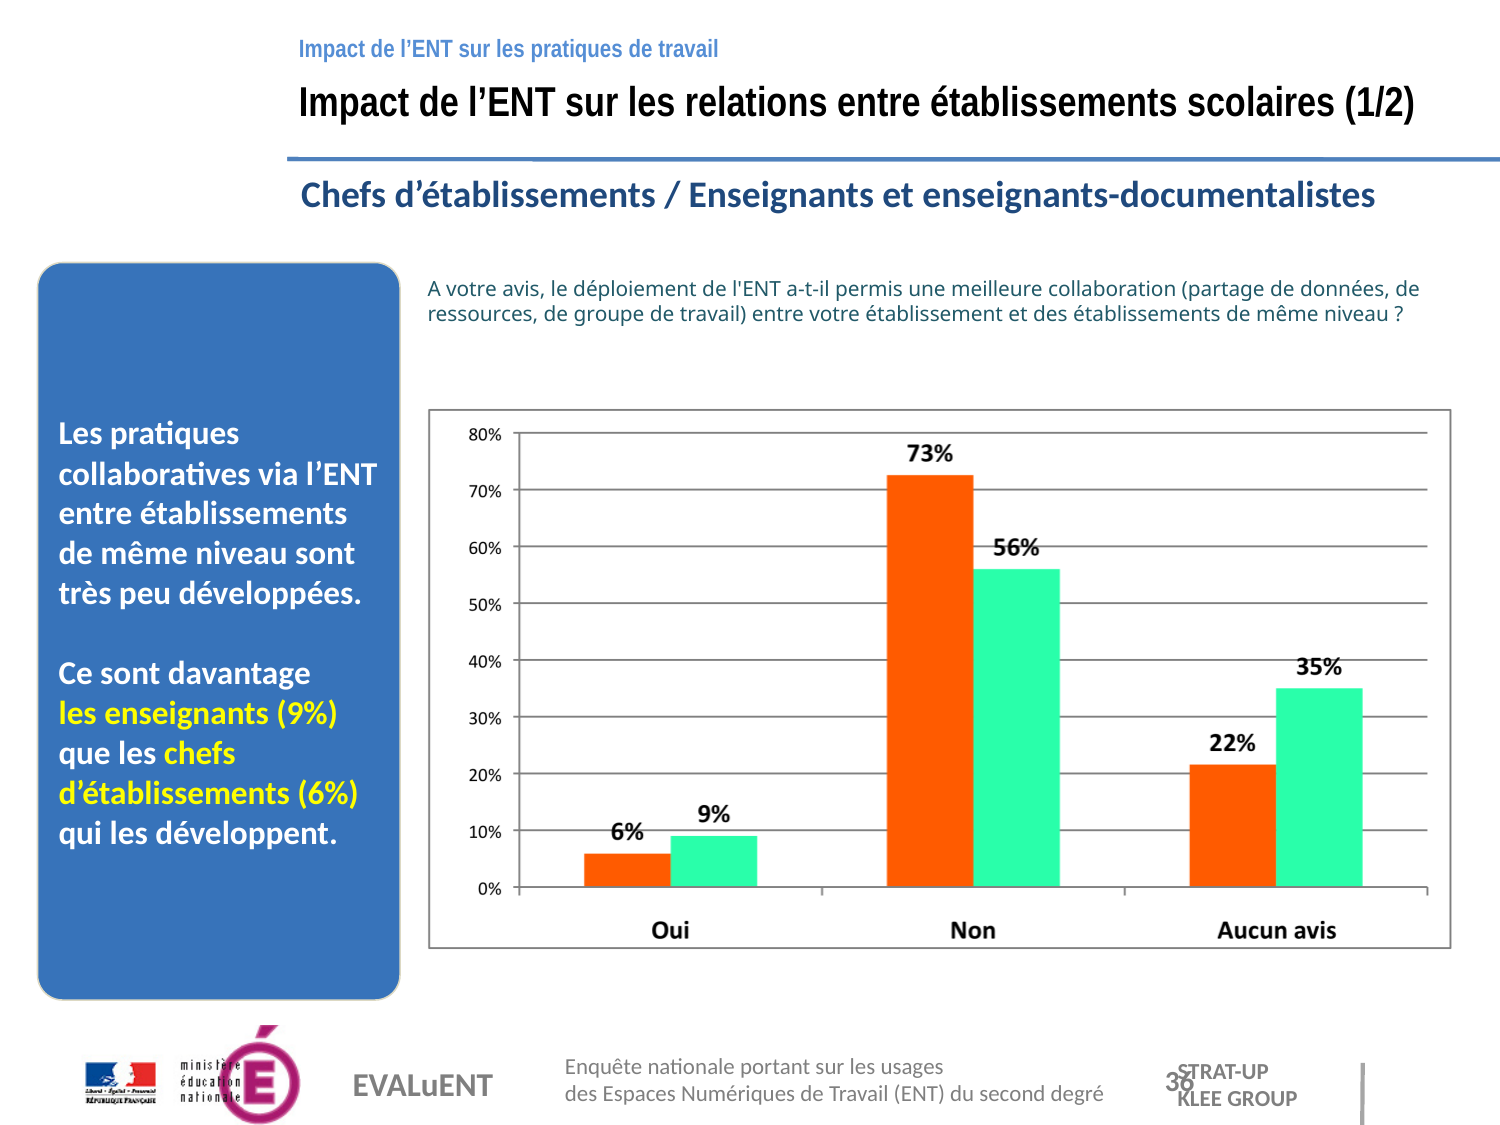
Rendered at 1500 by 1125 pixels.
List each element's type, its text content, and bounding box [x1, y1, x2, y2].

text_box Les pratiques collaboratives via l’ENT entre établissements de même niveau sont très peu développées. Ce sont davantage les enseignants (9%) que les chefs d’établissements (6%) qui les développent. [37, 262, 401, 1001]
text_box Chefs d’établissements / Enseignants et enseignants-documentalistes [286, 162, 1403, 224]
text_box Impact de l’ENT sur les pratiques de travail Impact de l’ENT sur les relations entre établissements scolaires (1/2) [284, 25, 1455, 100]
text_box [1074, 1050, 1426, 1110]
picture [426, 408, 1453, 950]
text_box A votre avis, le déploiement de l'ENT a-t-il permis une meilleure collaboration (partage de données, de ressources, de groupe de travail) entre votre établissement et des établissements de même niveau ? [412, 267, 1500, 363]
